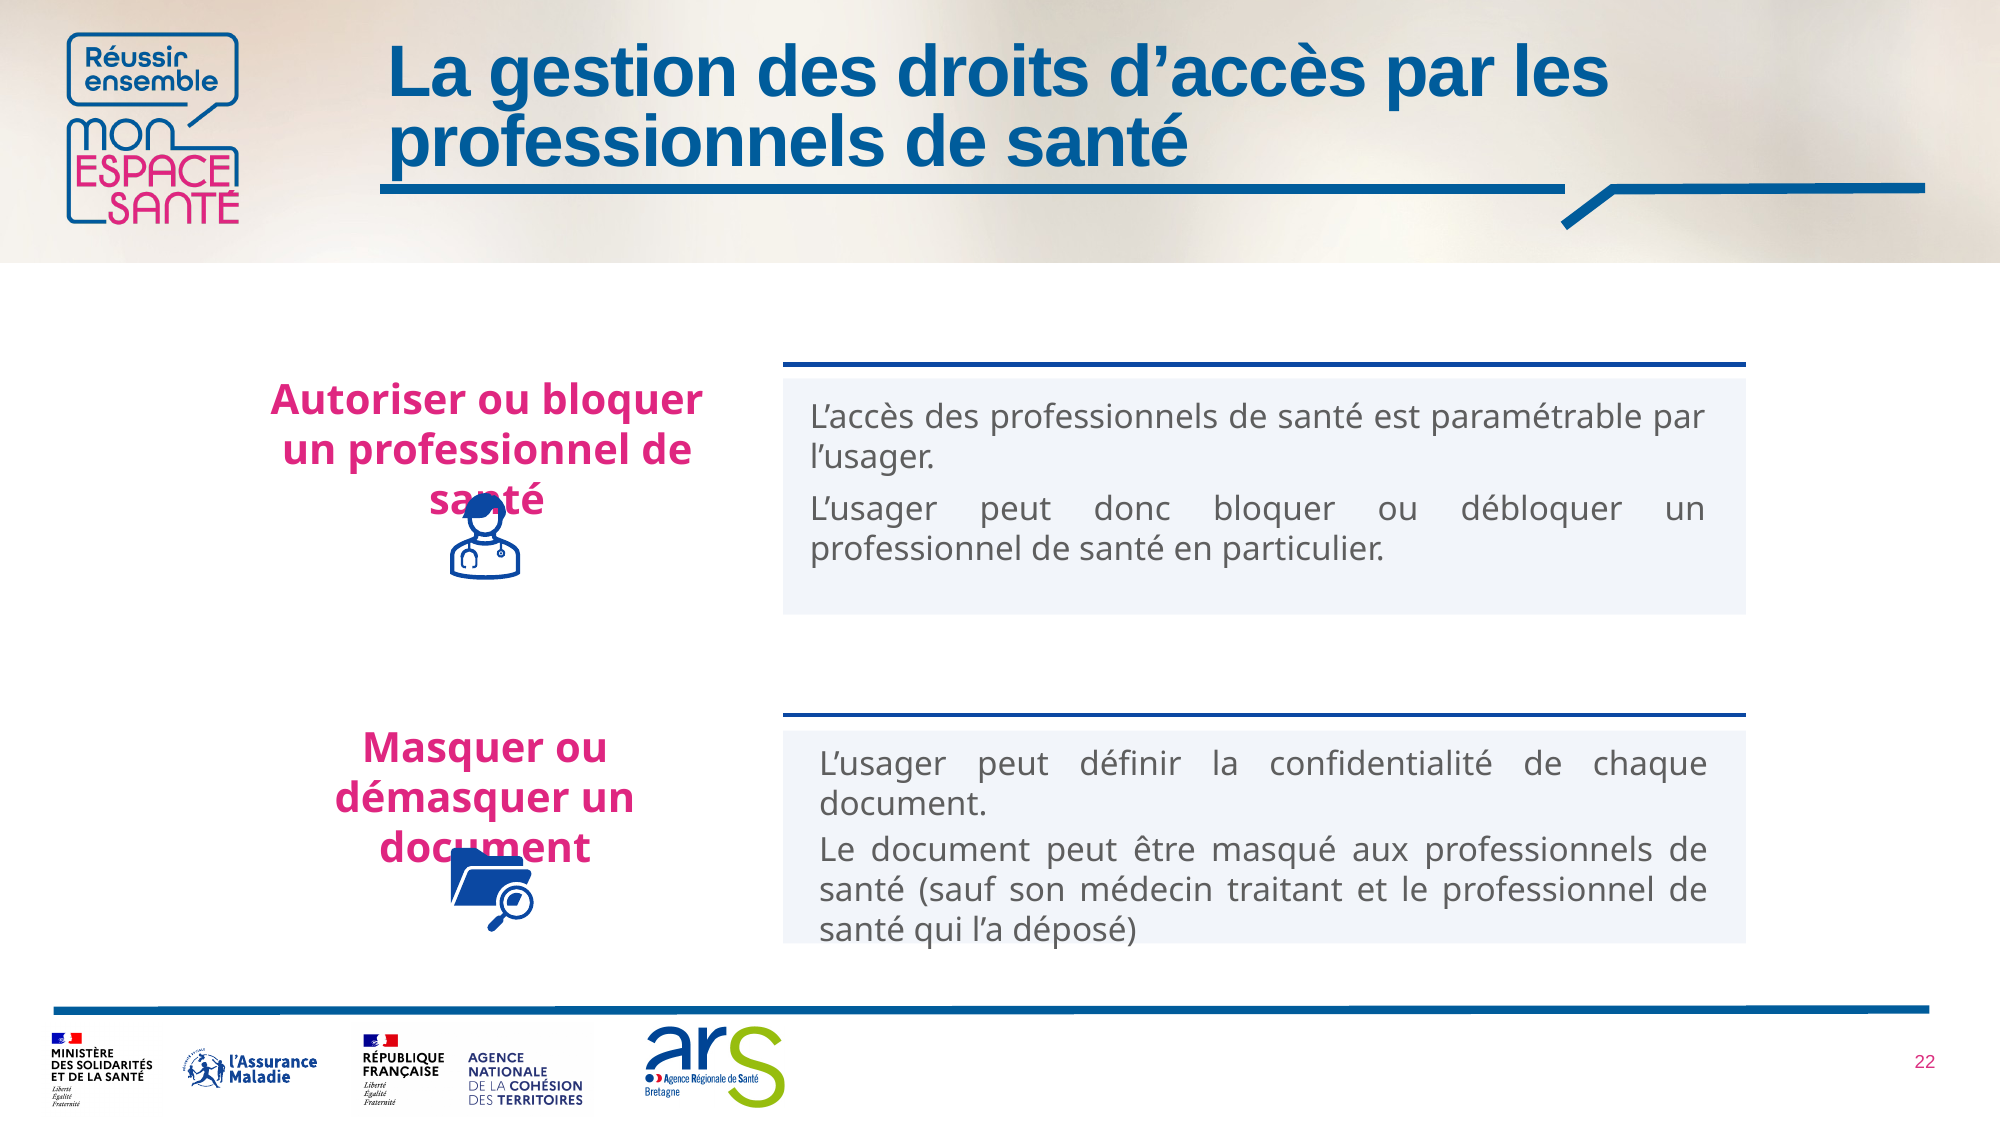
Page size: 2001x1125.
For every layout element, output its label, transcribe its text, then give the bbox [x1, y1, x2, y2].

title La gestion des droits d’accès par les professionnels de santé [379, 2, 1843, 189]
text_box Autoriser ou bloquer un professionnel de santé [231, 364, 743, 483]
picture [0, 0, 2000, 263]
picture [645, 1026, 785, 1108]
text_box [783, 378, 1746, 615]
picture [431, 482, 539, 589]
text_box [783, 730, 1746, 944]
picture [351, 1022, 594, 1117]
text_box L’accès des professionnels de santé est paramétrable par l’usager. L’usager peut donc bloquer ou débloquer un professionnel de santé en particulier. [792, 386, 1725, 606]
text_box L’usager peut définir la confidentialité de chaque document. Le document peut être masqué aux professionnels de santé (sauf son médecin traitant et le professionnel de santé qui l’a déposé) [804, 734, 1725, 956]
picture [41, 1022, 163, 1117]
text_box Masquer ou démasquer un document [231, 713, 739, 879]
picture [431, 825, 551, 944]
